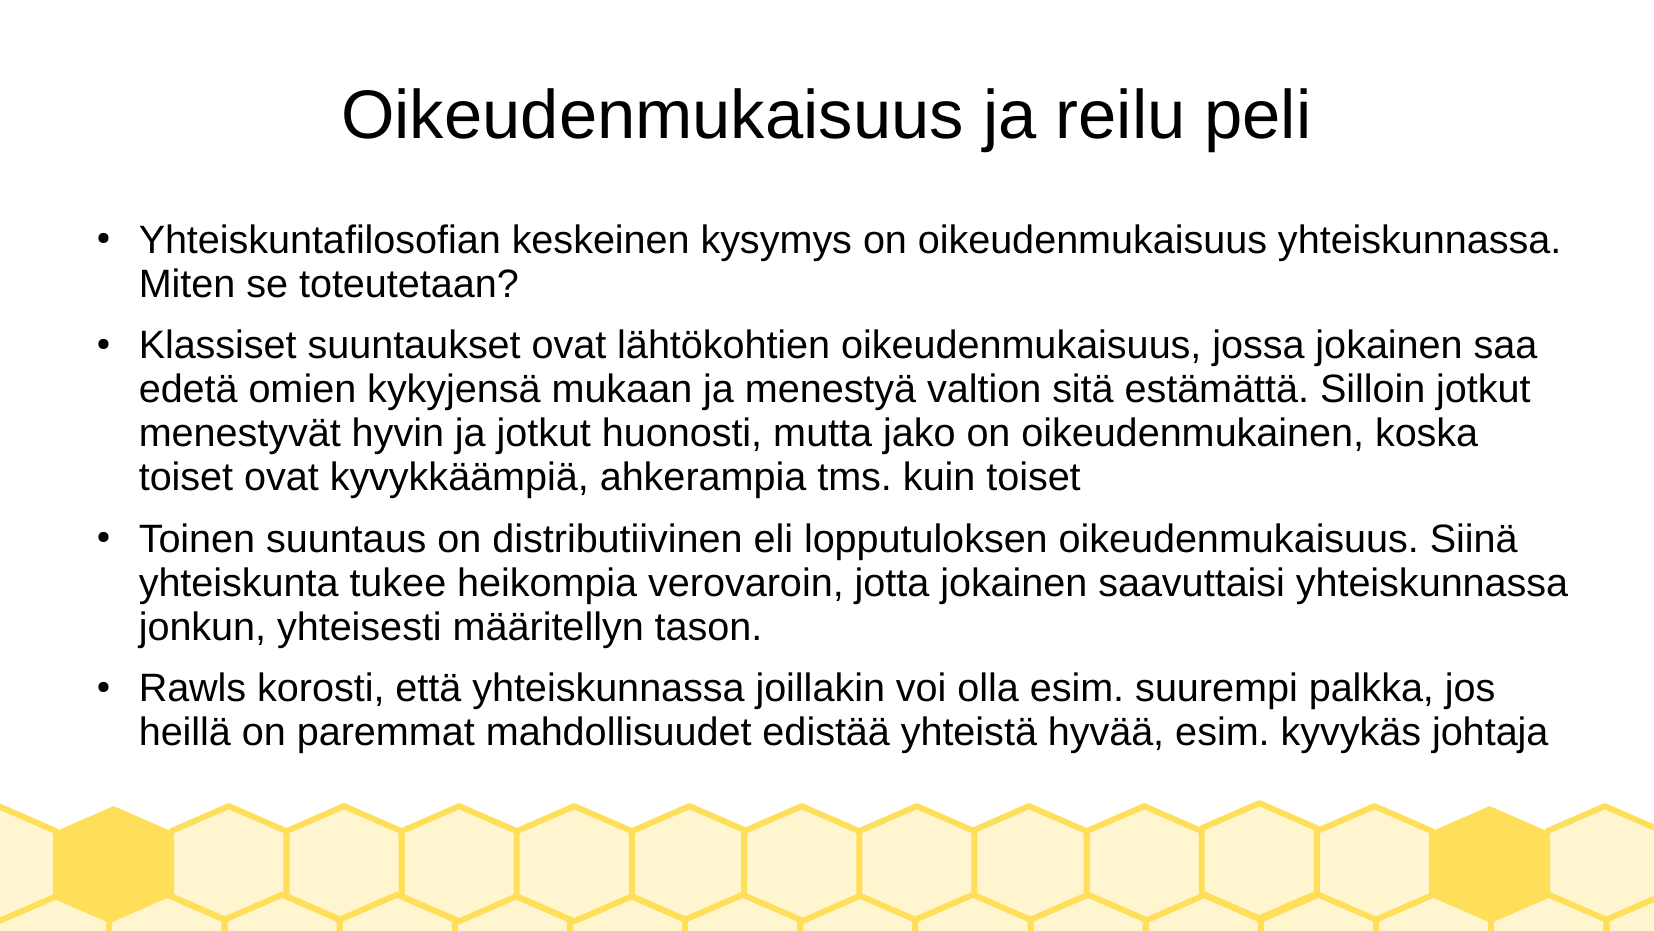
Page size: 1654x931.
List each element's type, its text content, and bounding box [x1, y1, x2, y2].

list Yhteiskuntafilosofian keskeinen kysymys on oikeudenmukaisuus yhteiskunnassa. Miten se toteutetaan? Klassiset suuntaukset ovat lähtökohtien oikeudenmukaisuus, jossa jokainen saa edetä omien kykyjensä mukaan ja menestyä valtion sitä estämättä. Silloin jotkut menestyvät hyvin ja jotkut huonosti, mutta jako on oikeudenmukainen, koska toiset ovat kyvykkäämpiä, ahkerampia tms. kuin toiset Toinen suuntaus on distributiivinen eli lopputuloksen oikeudenmukaisuus. Siinä yhteiskunta tukee heikompia verovaroin, jotta jokainen saavuttaisi yhteiskunnassa jonkun, yhteisesti määritellyn tason. Rawls korosti, että yhteiskunnassa joillakin voi olla esim. suurempi palkka, jos heillä on paremmat mahdollisuudet edistää yhteistä hyvää, esim. kyvykäs johtaja [82, 217, 1571, 758]
title Oikeudenmukaisuus ja reilu peli [82, 37, 1571, 193]
